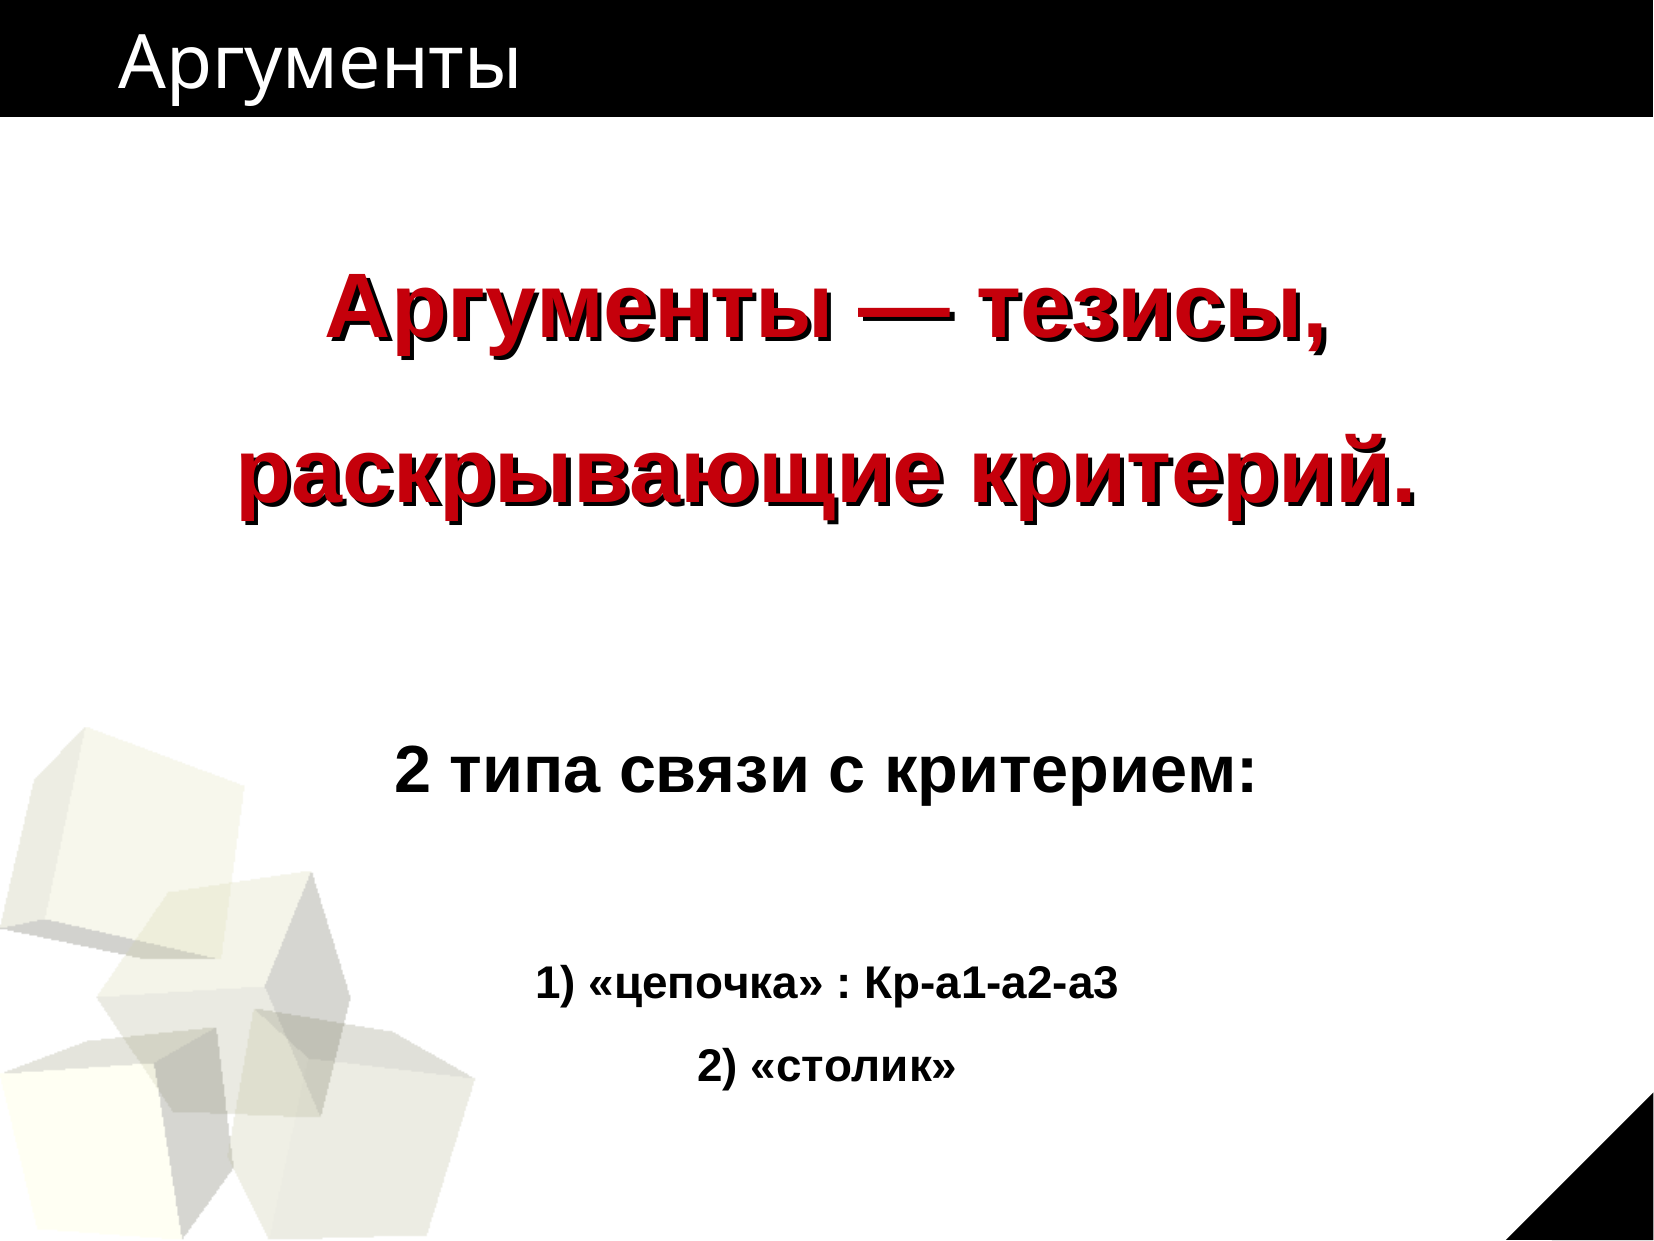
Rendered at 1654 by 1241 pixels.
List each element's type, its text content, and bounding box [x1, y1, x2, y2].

title Аргументы [118, 6, 1595, 112]
subtitle Аргументы — тезисы, раскрывающие критерий. 2 типа связи с критерием: 1) «цепочка» : Кр-а1-а2-а3 2) «столик» [44, 184, 1611, 1207]
